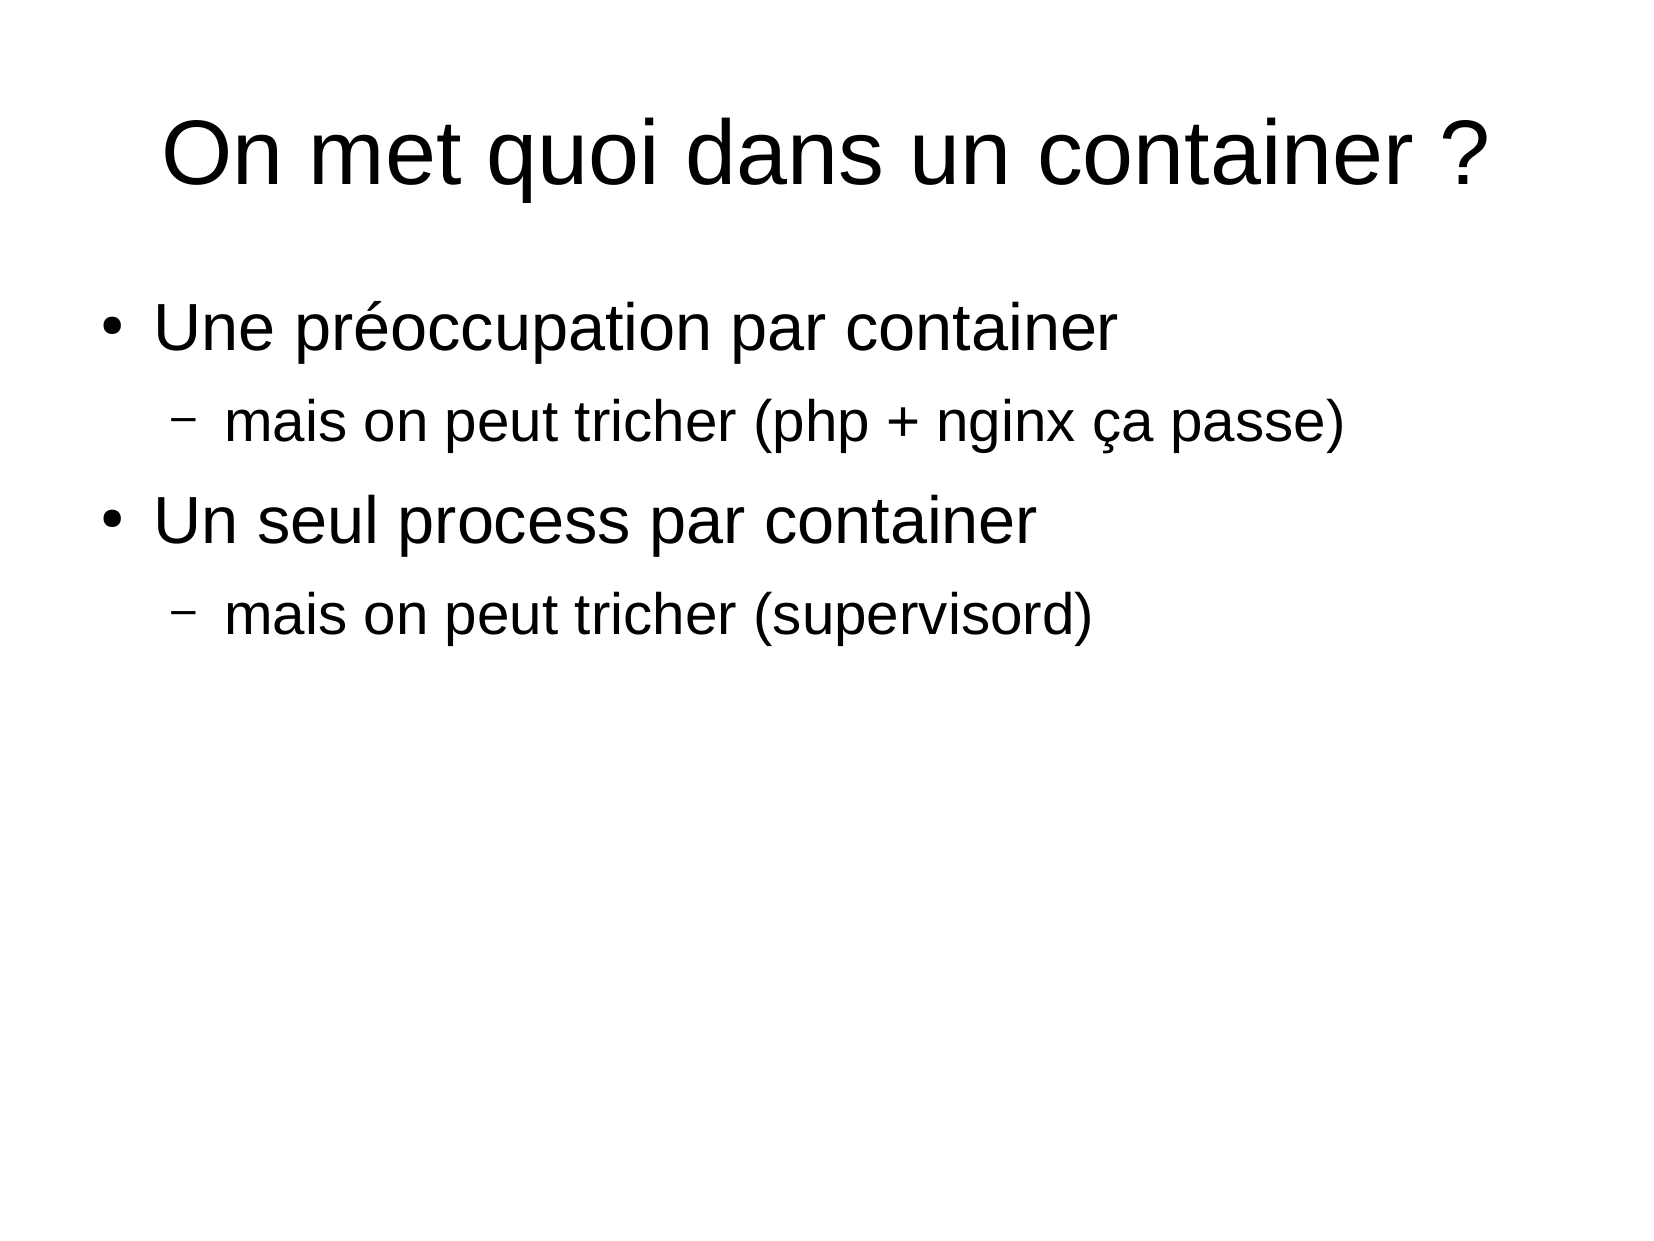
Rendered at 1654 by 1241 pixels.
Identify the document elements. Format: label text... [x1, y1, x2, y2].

list Une préoccupation par container mais on peut tricher (php + nginx ça passe) Un seul process par container mais on peut tricher (supervisord) [82, 290, 1571, 1010]
title On met quoi dans un container ? [82, 49, 1571, 257]
